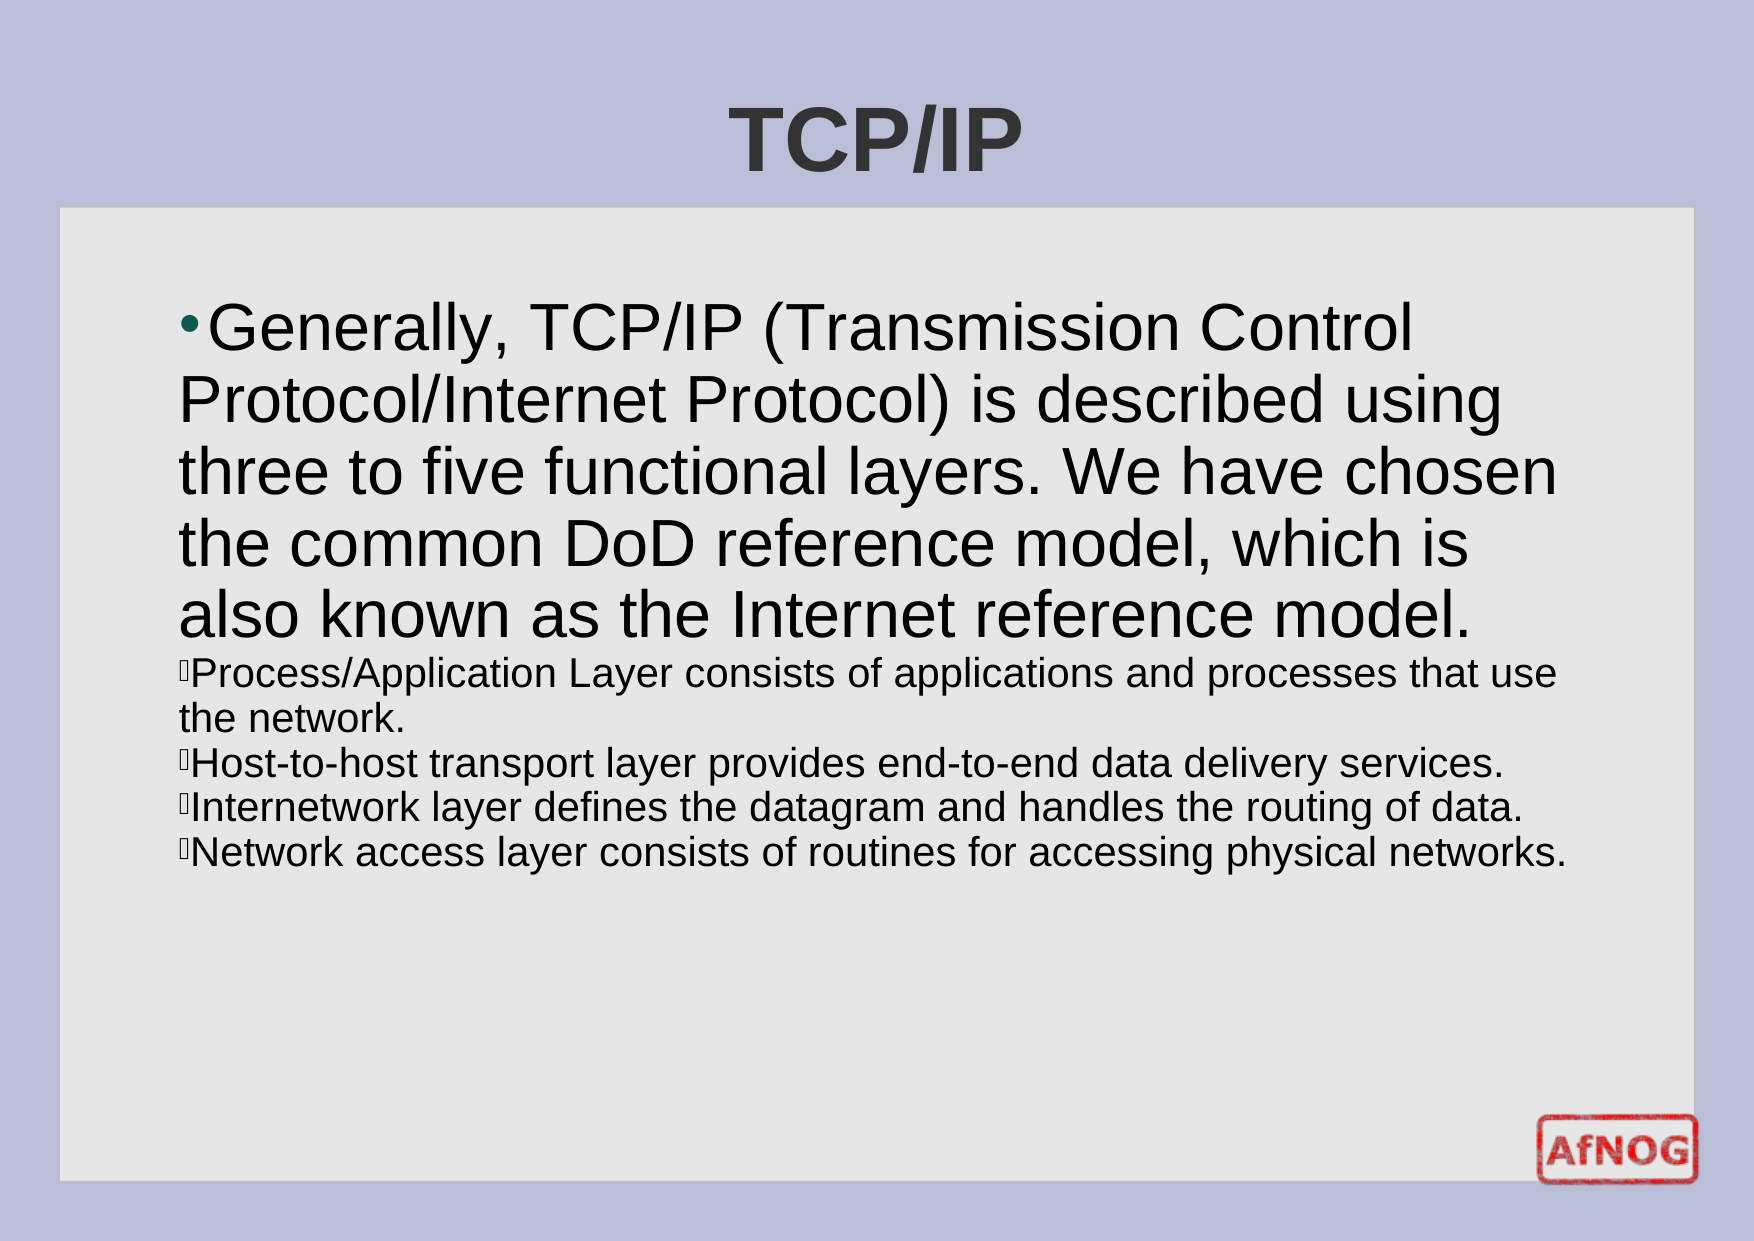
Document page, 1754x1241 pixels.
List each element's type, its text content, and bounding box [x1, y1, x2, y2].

text_box [59, 271, 1695, 1182]
picture [1535, 1112, 1701, 1188]
list Generally, TCP/IP (Transmission Control Protocol/Internet Protocol) is described using three to five functional layers. We have chosen the common DoD reference model, which is also known as the Internet reference model. Process/Application Layer consists of applications and processes that use the network. Host-to-host transport layer provides end-to-end data delivery services. Internetwork layer defines the datagram and handles the routing of data. Network access layer consists of routines for accessing physical networks. [178, 293, 1575, 948]
title TCP/IP [59, 14, 1695, 271]
